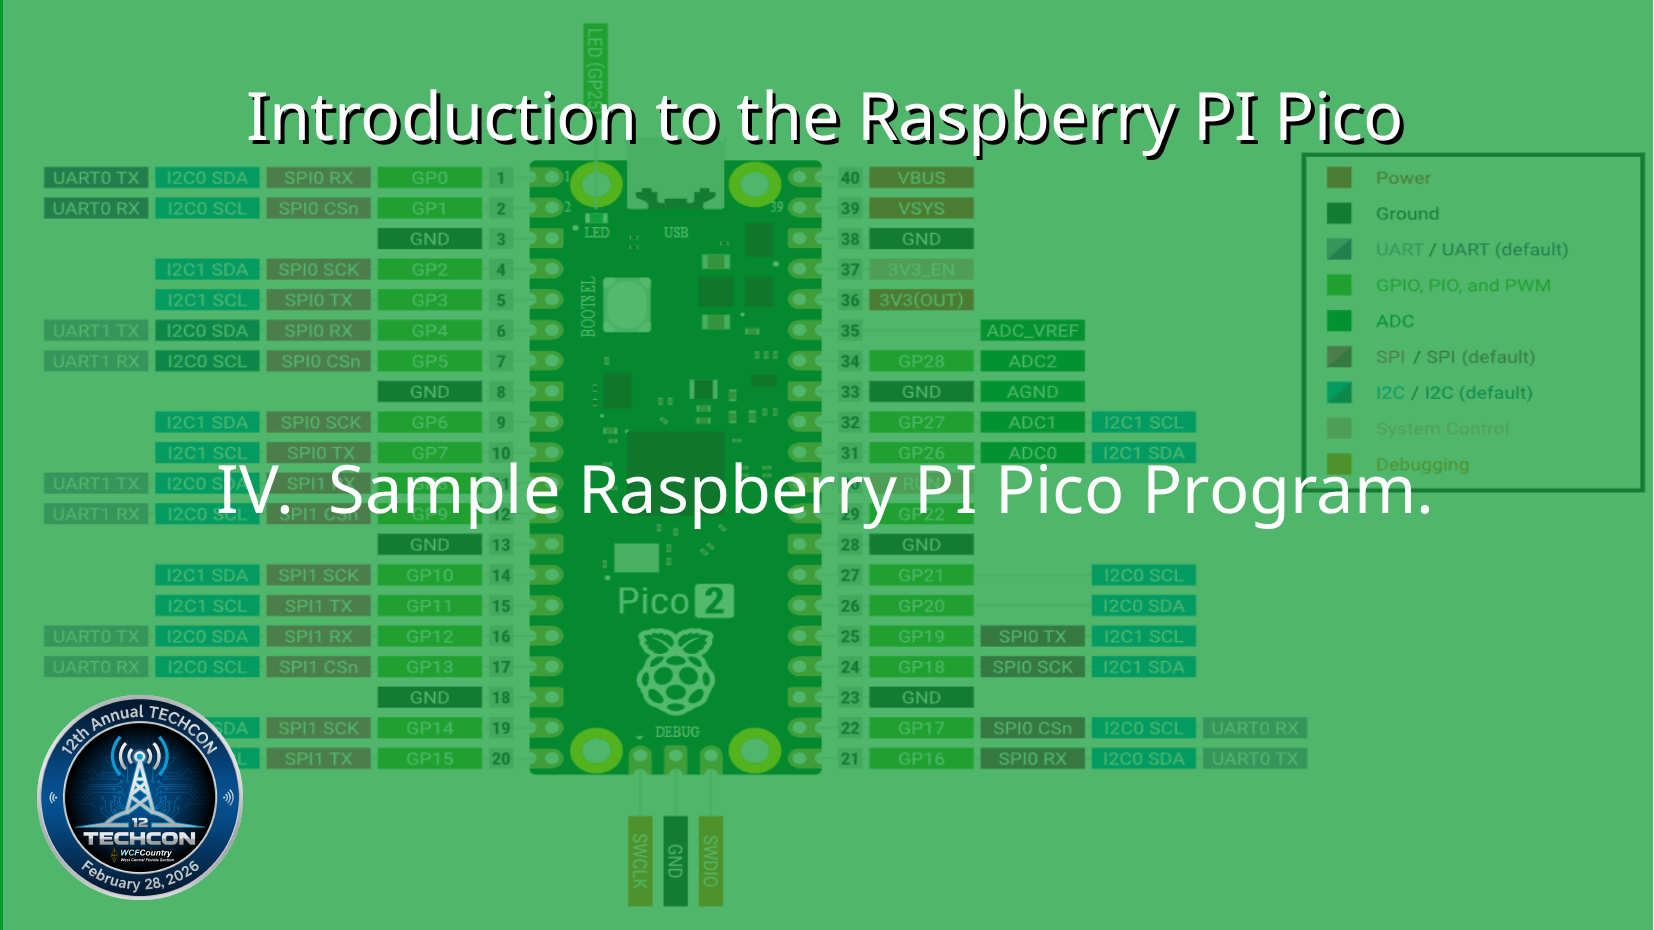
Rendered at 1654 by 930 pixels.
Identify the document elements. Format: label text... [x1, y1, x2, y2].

list IV. Sample Raspberry PI Pico Program. [82, 217, 1571, 757]
title Introduction to the Raspberry PI Pico [82, 29, 1571, 200]
picture [37, 695, 243, 900]
